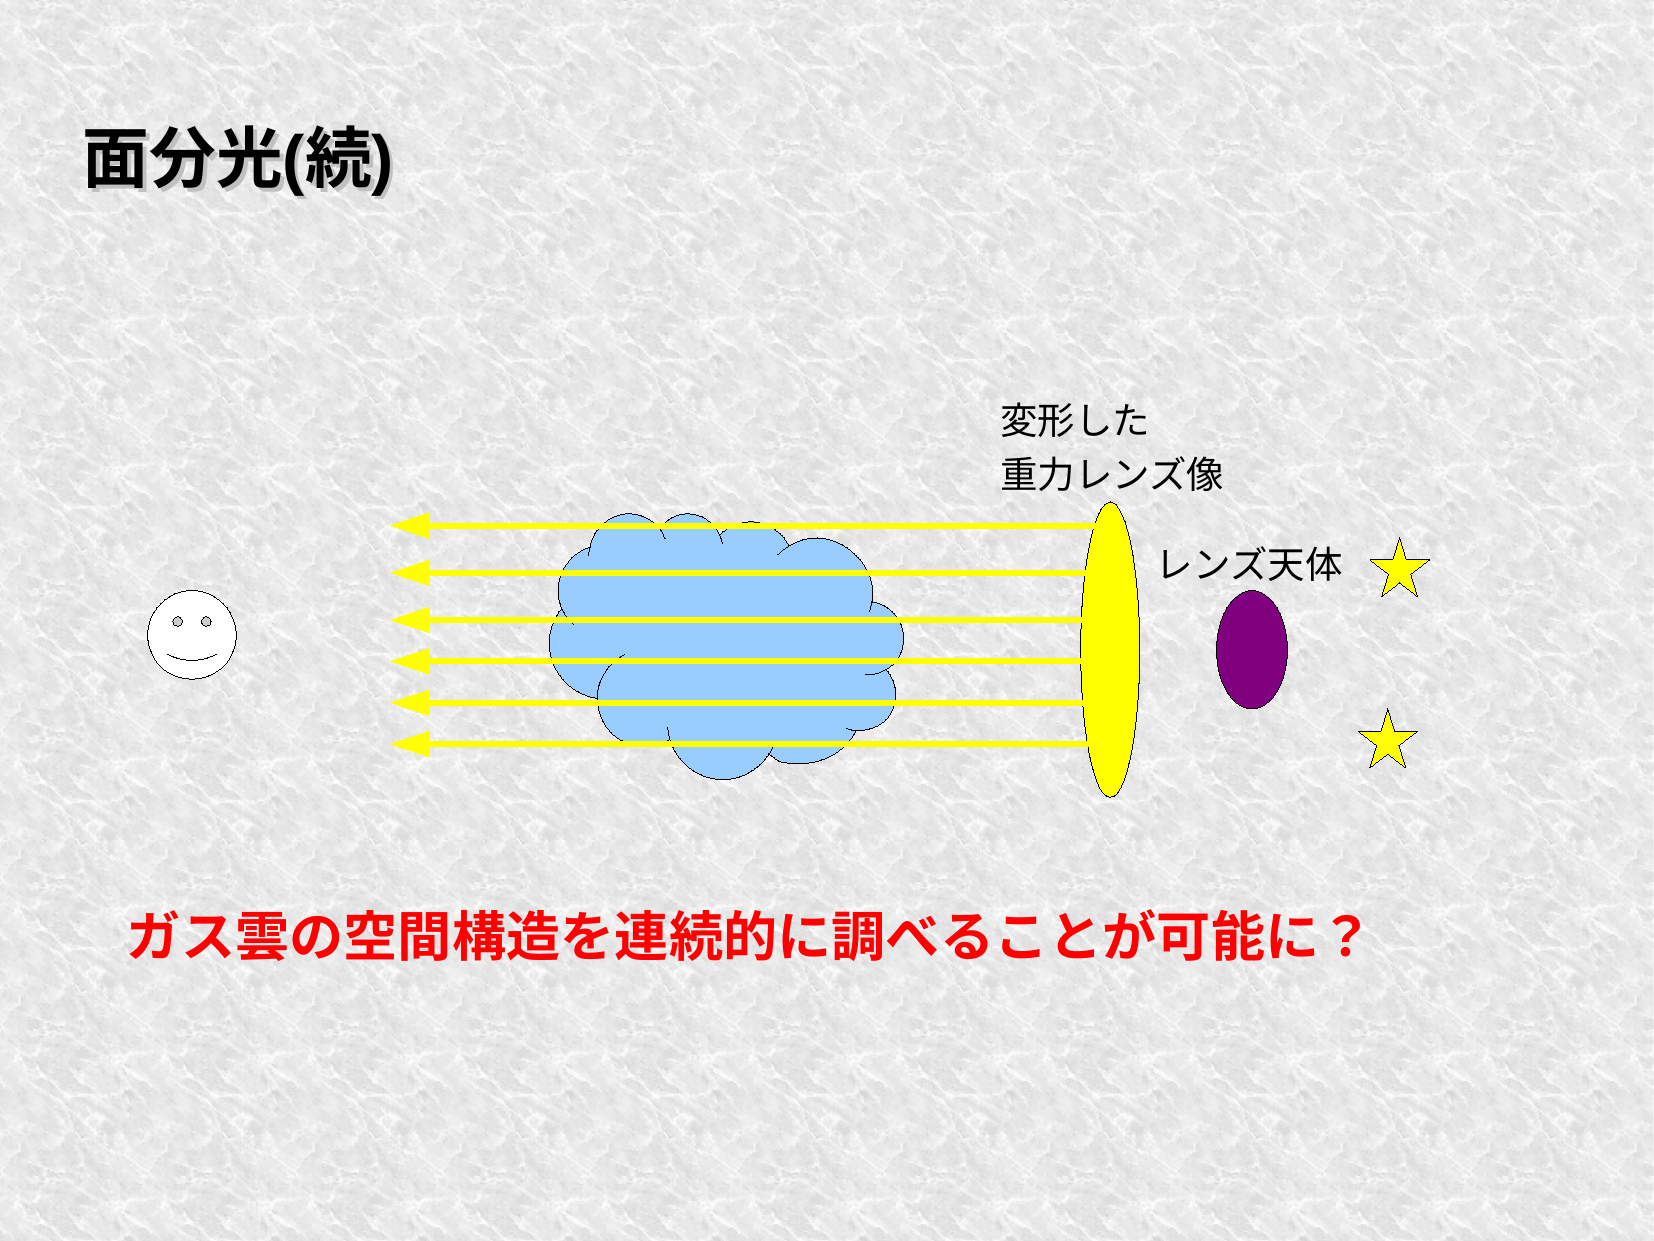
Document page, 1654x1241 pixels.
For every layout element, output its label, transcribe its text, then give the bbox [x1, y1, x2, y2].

text_box [562, 529, 868, 570]
text_box [1358, 708, 1418, 768]
text_box [1216, 591, 1288, 709]
text_box [549, 623, 904, 658]
text_box [664, 513, 712, 523]
text_box [672, 747, 844, 780]
text_box 変形した 重力レンズ像 [985, 383, 1241, 495]
text_box [555, 576, 897, 617]
text_box [598, 706, 894, 741]
picture [0, 0, 1654, 1241]
text_box [147, 590, 237, 680]
text_box [553, 664, 896, 700]
text_box [603, 513, 655, 523]
title 面分光(続) [82, 56, 1571, 250]
text_box レンズ天体 [1141, 527, 1359, 591]
text_box ガス雲の空間構造を連続的に調べることが可能に？ [112, 885, 1471, 970]
text_box [1080, 501, 1140, 798]
text_box [1370, 537, 1430, 597]
